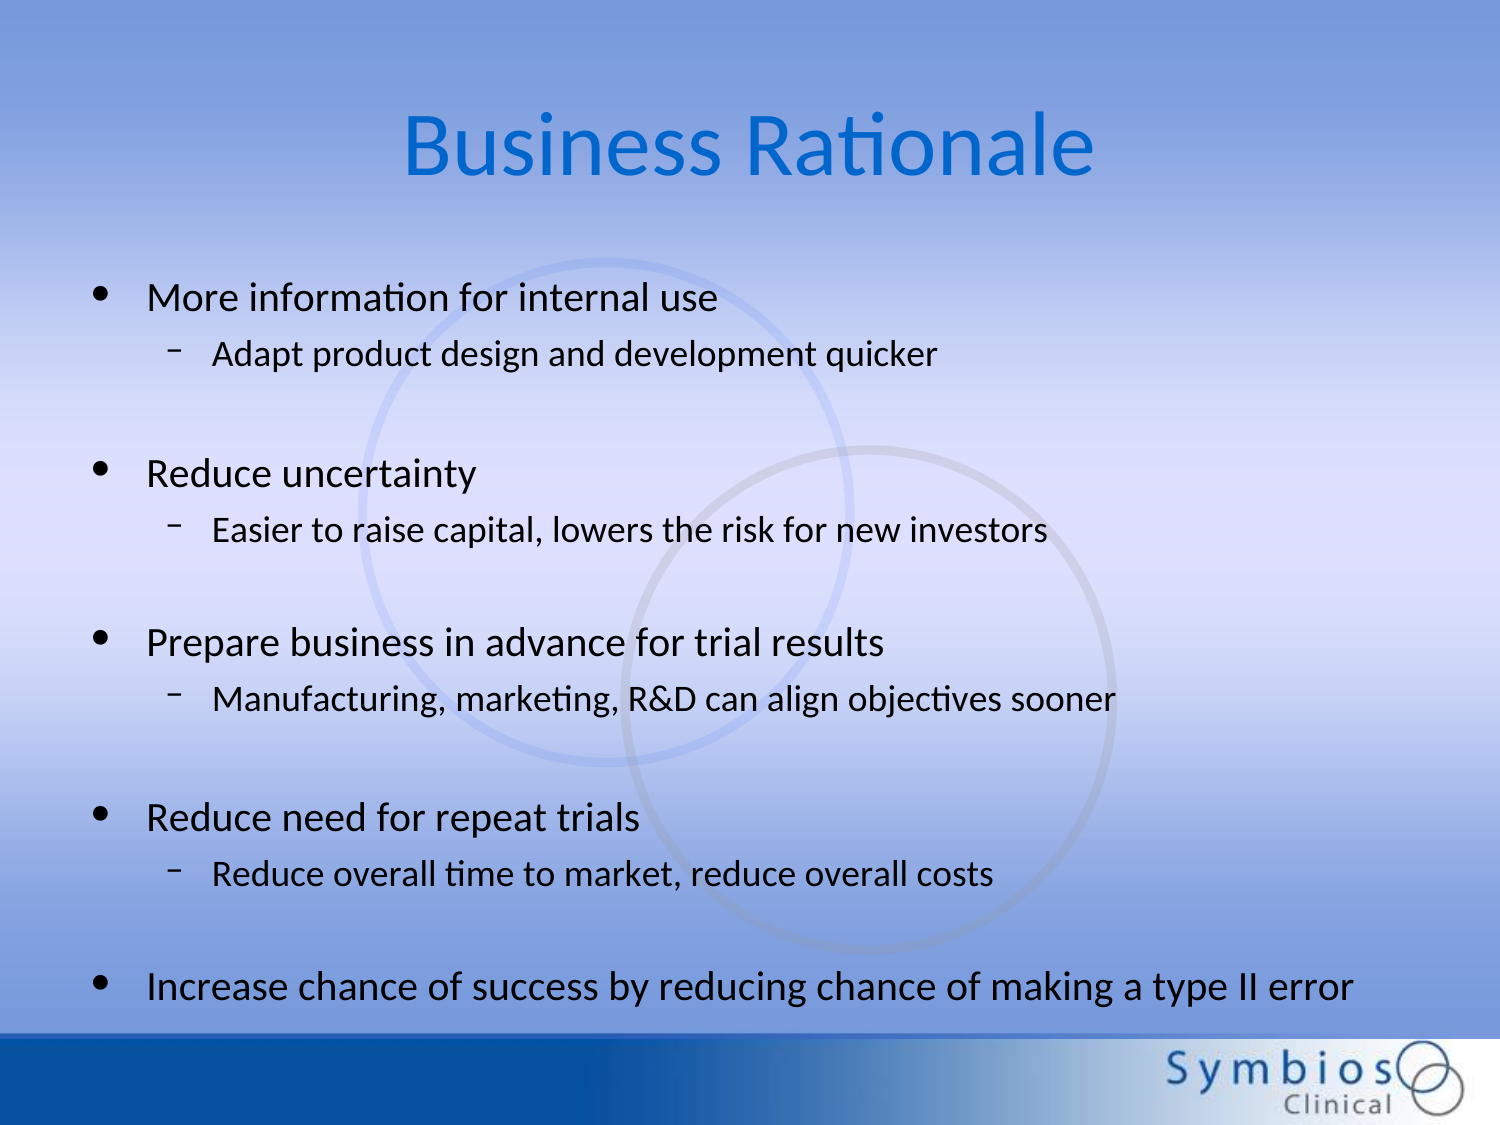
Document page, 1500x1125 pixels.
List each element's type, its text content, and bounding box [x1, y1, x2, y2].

title Business Rationale [75, 45, 1426, 233]
picture [0, 0, 1500, 1125]
list More information for internal use Adapt product design and development quicker Reduce uncertainty Easier to raise capital, lowers the risk for new investors Prepare business in advance for trial results Manufacturing, marketing, R&D can align objectives sooner Reduce need for repeat trials Reduce overall time to market, reduce overall costs Increase chance of success by reducing chance of making a type II error [75, 262, 1426, 1125]
